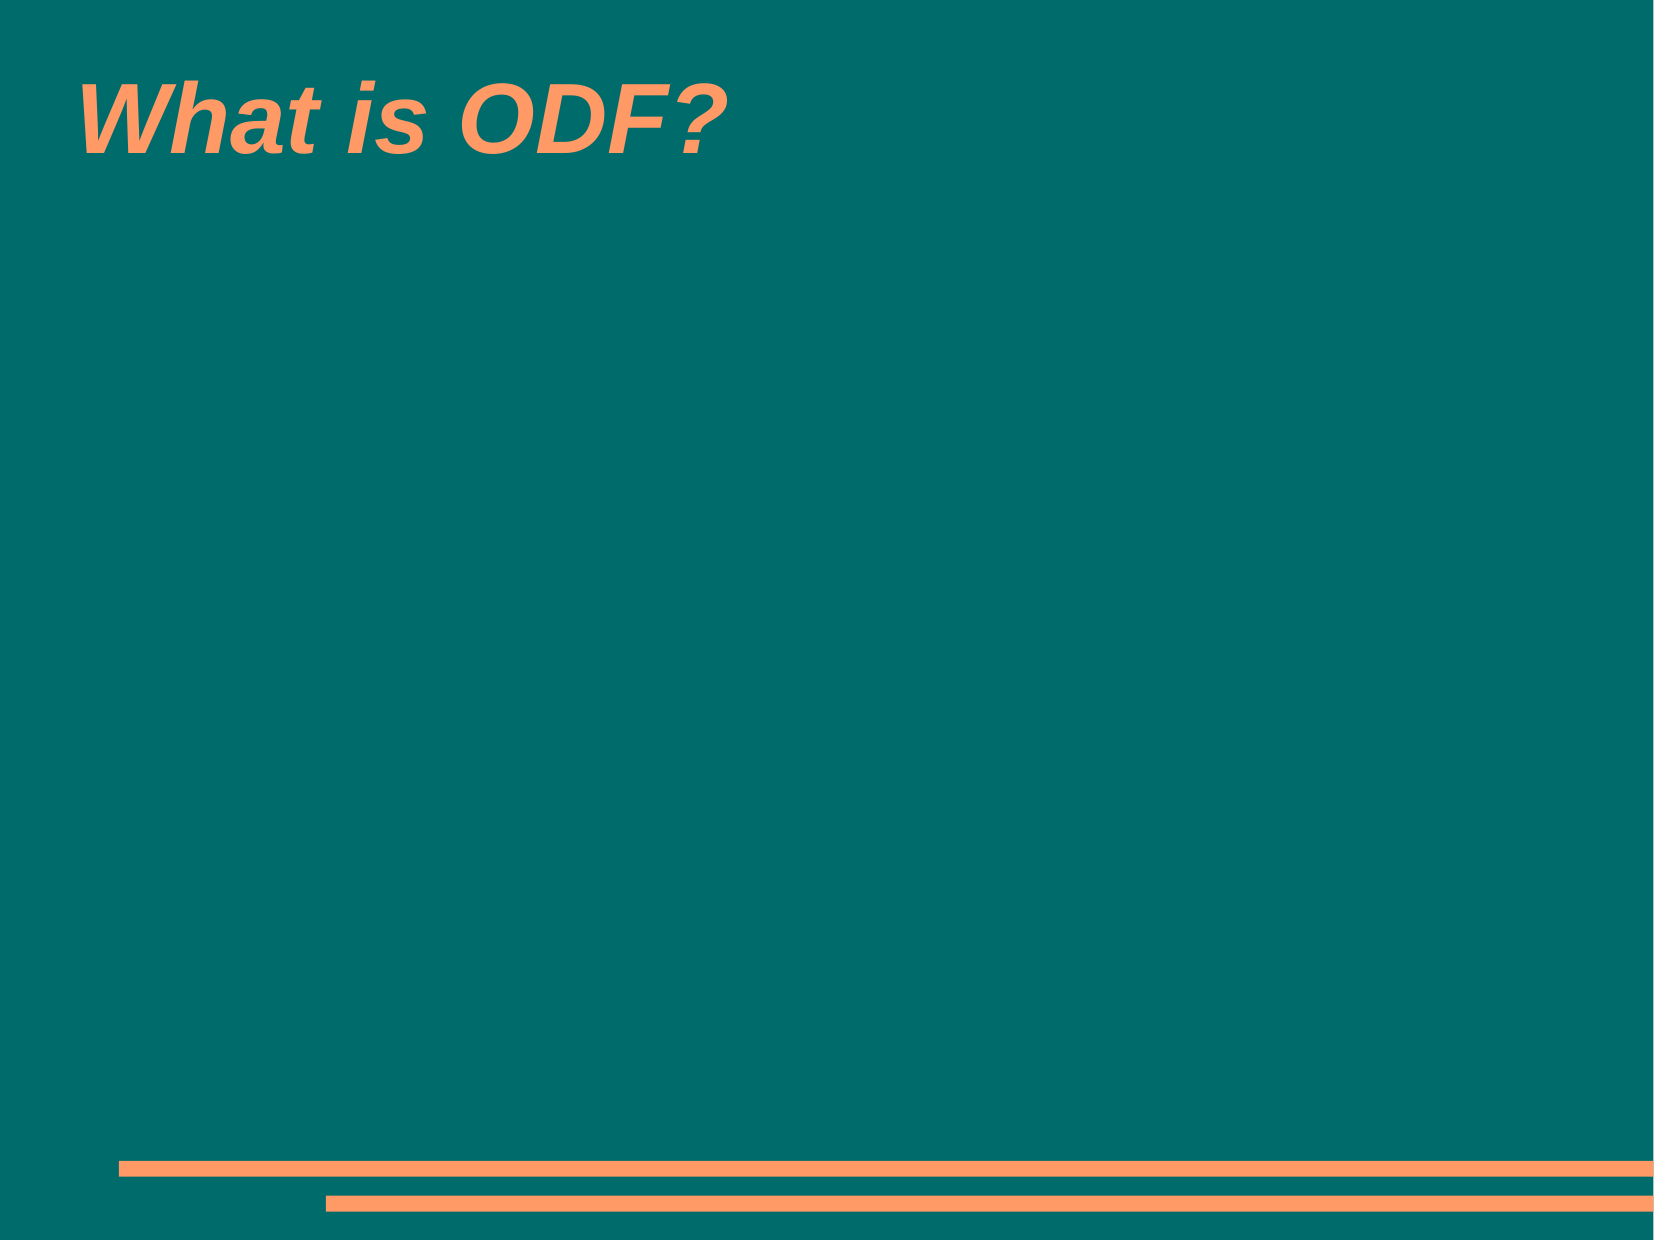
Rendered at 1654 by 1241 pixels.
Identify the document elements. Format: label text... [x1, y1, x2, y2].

title What is ODF? [75, 15, 1576, 223]
